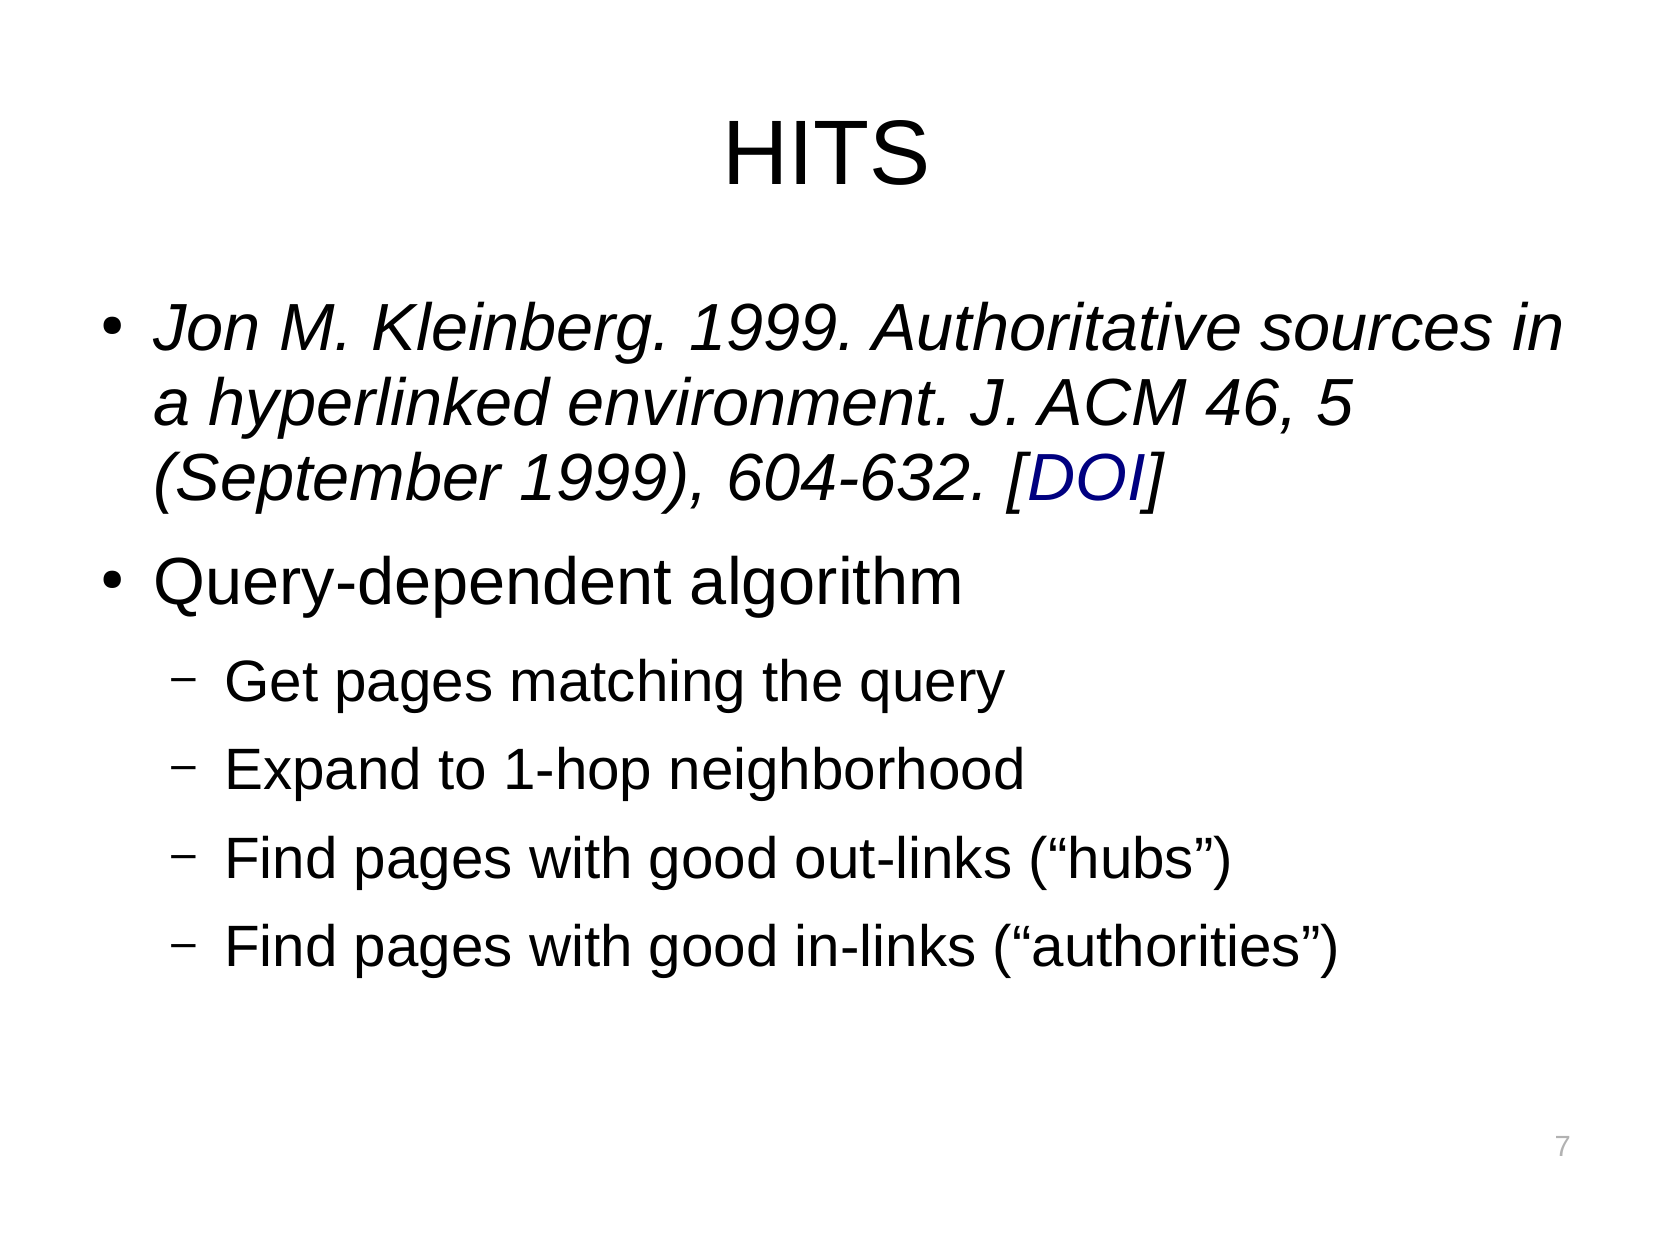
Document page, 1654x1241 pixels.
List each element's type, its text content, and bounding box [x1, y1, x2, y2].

title HITS [82, 49, 1571, 257]
list Jon M. Kleinberg. 1999. Authoritative sources in a hyperlinked environment. J. ACM 46, 5 (September 1999), 604-632. [DOI] Query-dependent algorithm Get pages matching the query Expand to 1-hop neighborhood Find pages with good out-links (“hubs”) Find pages with good in-links (“authorities”) [82, 290, 1571, 1010]
